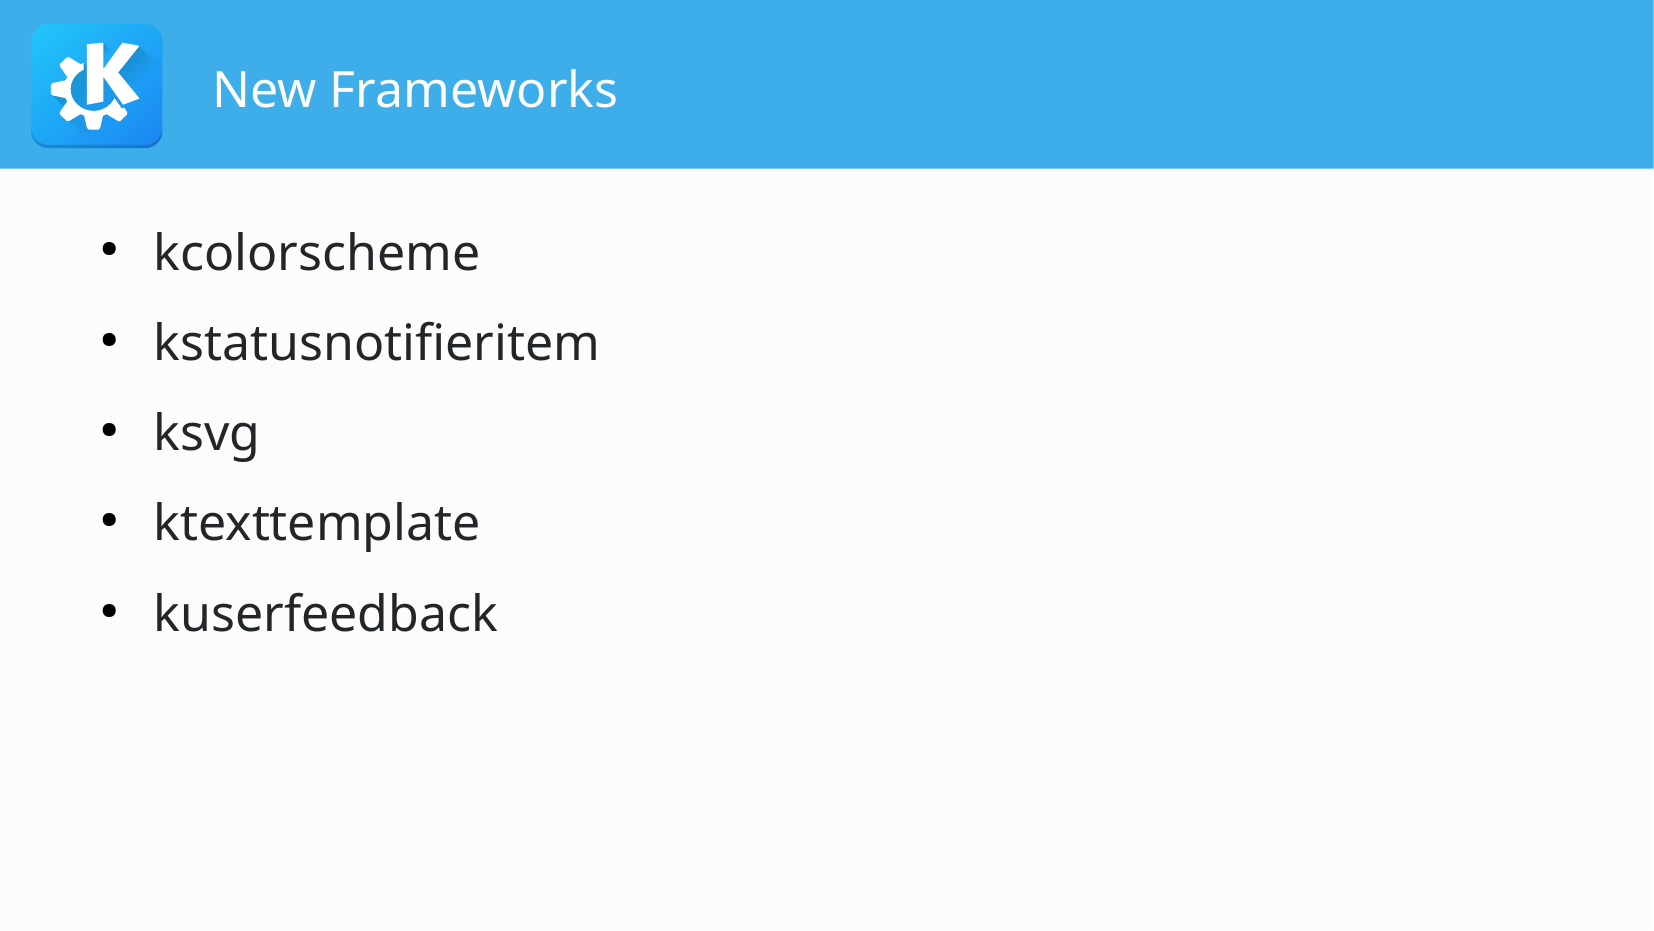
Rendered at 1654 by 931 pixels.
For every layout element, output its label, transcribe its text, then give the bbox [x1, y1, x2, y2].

title New Frameworks [212, 10, 1563, 166]
list kcolorscheme kstatusnotifieritem ksvg ktexttemplate kuserfeedback [82, 216, 1571, 756]
